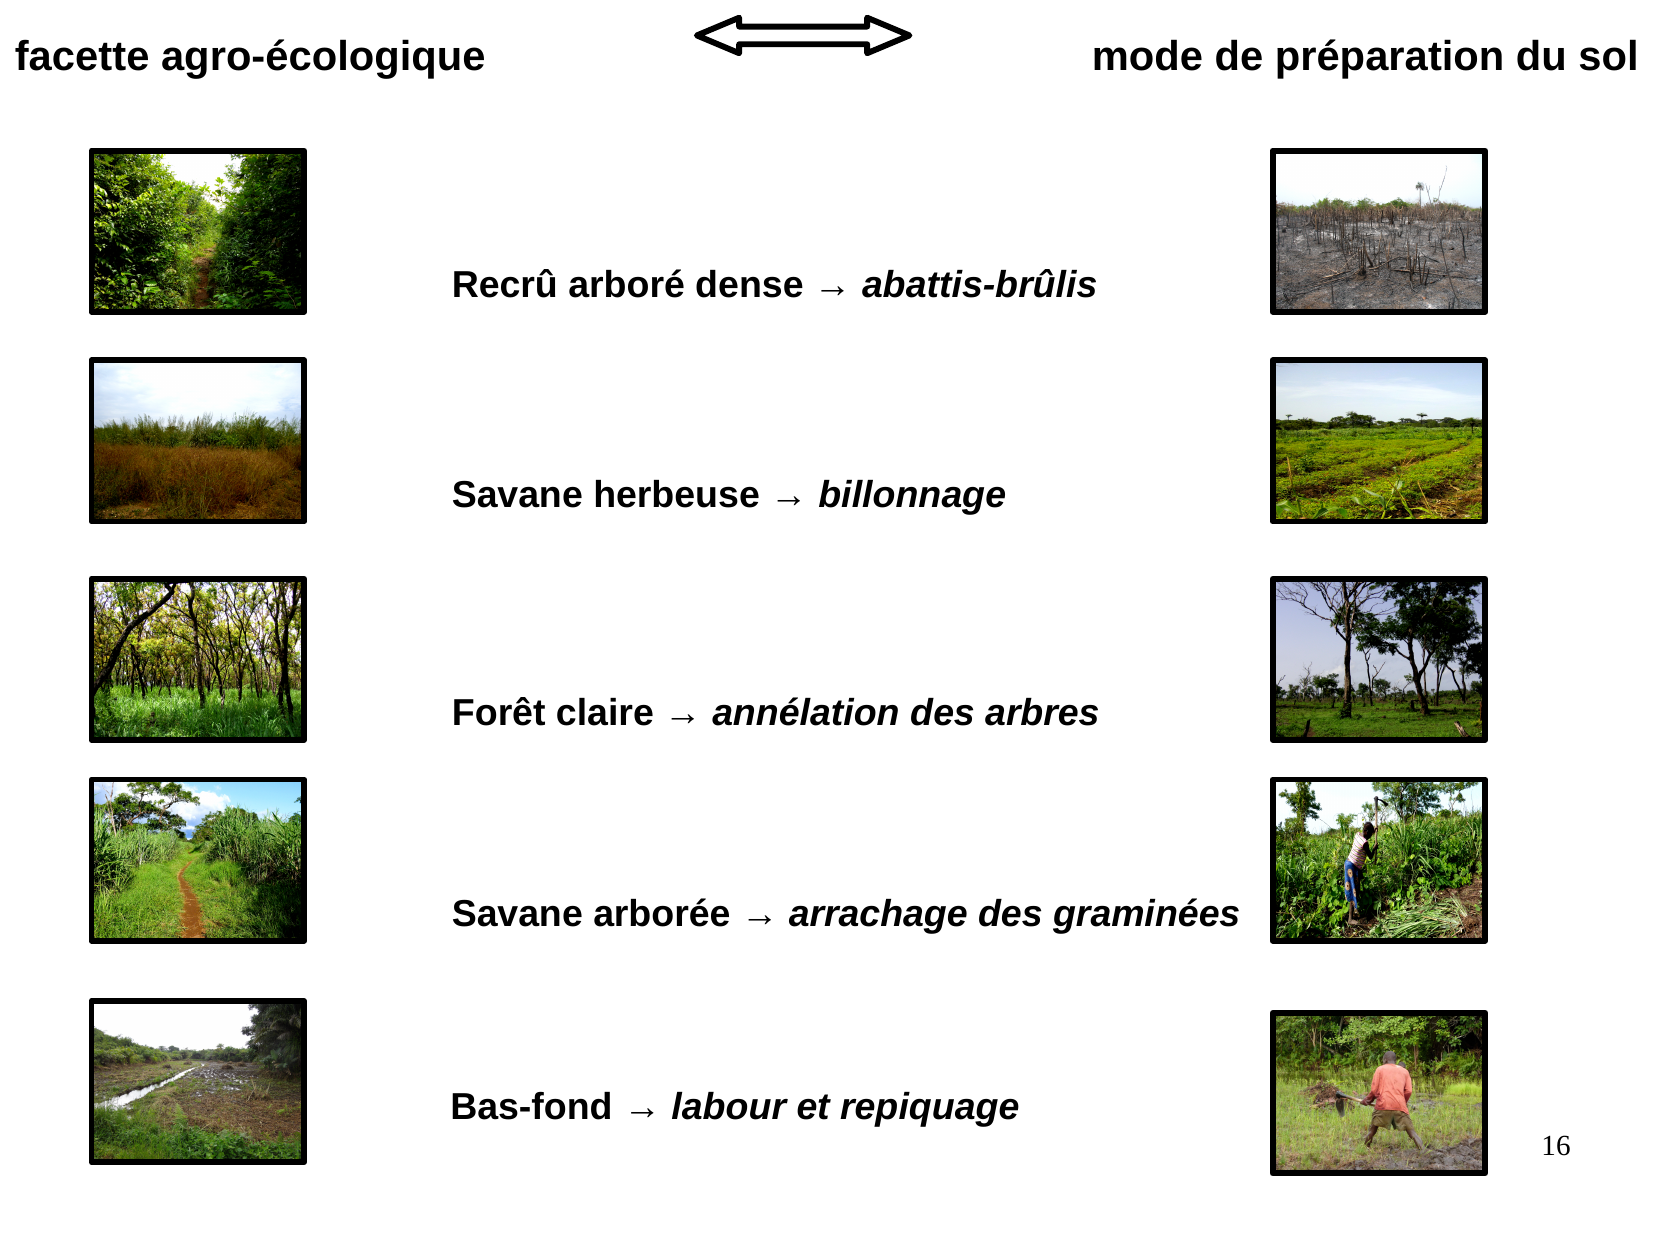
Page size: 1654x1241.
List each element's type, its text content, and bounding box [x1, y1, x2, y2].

picture [94, 153, 302, 309]
text_box Forêt claire → annélation des arbres [437, 663, 1270, 722]
text_box facette agro-écologique [0, 1, 615, 70]
picture [1275, 581, 1483, 738]
picture [94, 782, 302, 938]
picture [1275, 782, 1483, 938]
picture [94, 363, 302, 519]
text_box Savane arborée → arrachage des graminées [437, 864, 1270, 923]
text_box Bas-fond → labour et repiquage [435, 1057, 1254, 1116]
picture [94, 1003, 302, 1160]
picture [94, 581, 302, 738]
text_box Recrû arboré dense → abattis-brûlis [437, 235, 1146, 294]
picture [1275, 1015, 1483, 1171]
text_box Savane herbeuse → billonnage [437, 444, 1205, 503]
text_box mode de préparation du sol [1022, 1, 1654, 69]
picture [1275, 153, 1483, 309]
picture [1275, 363, 1483, 519]
